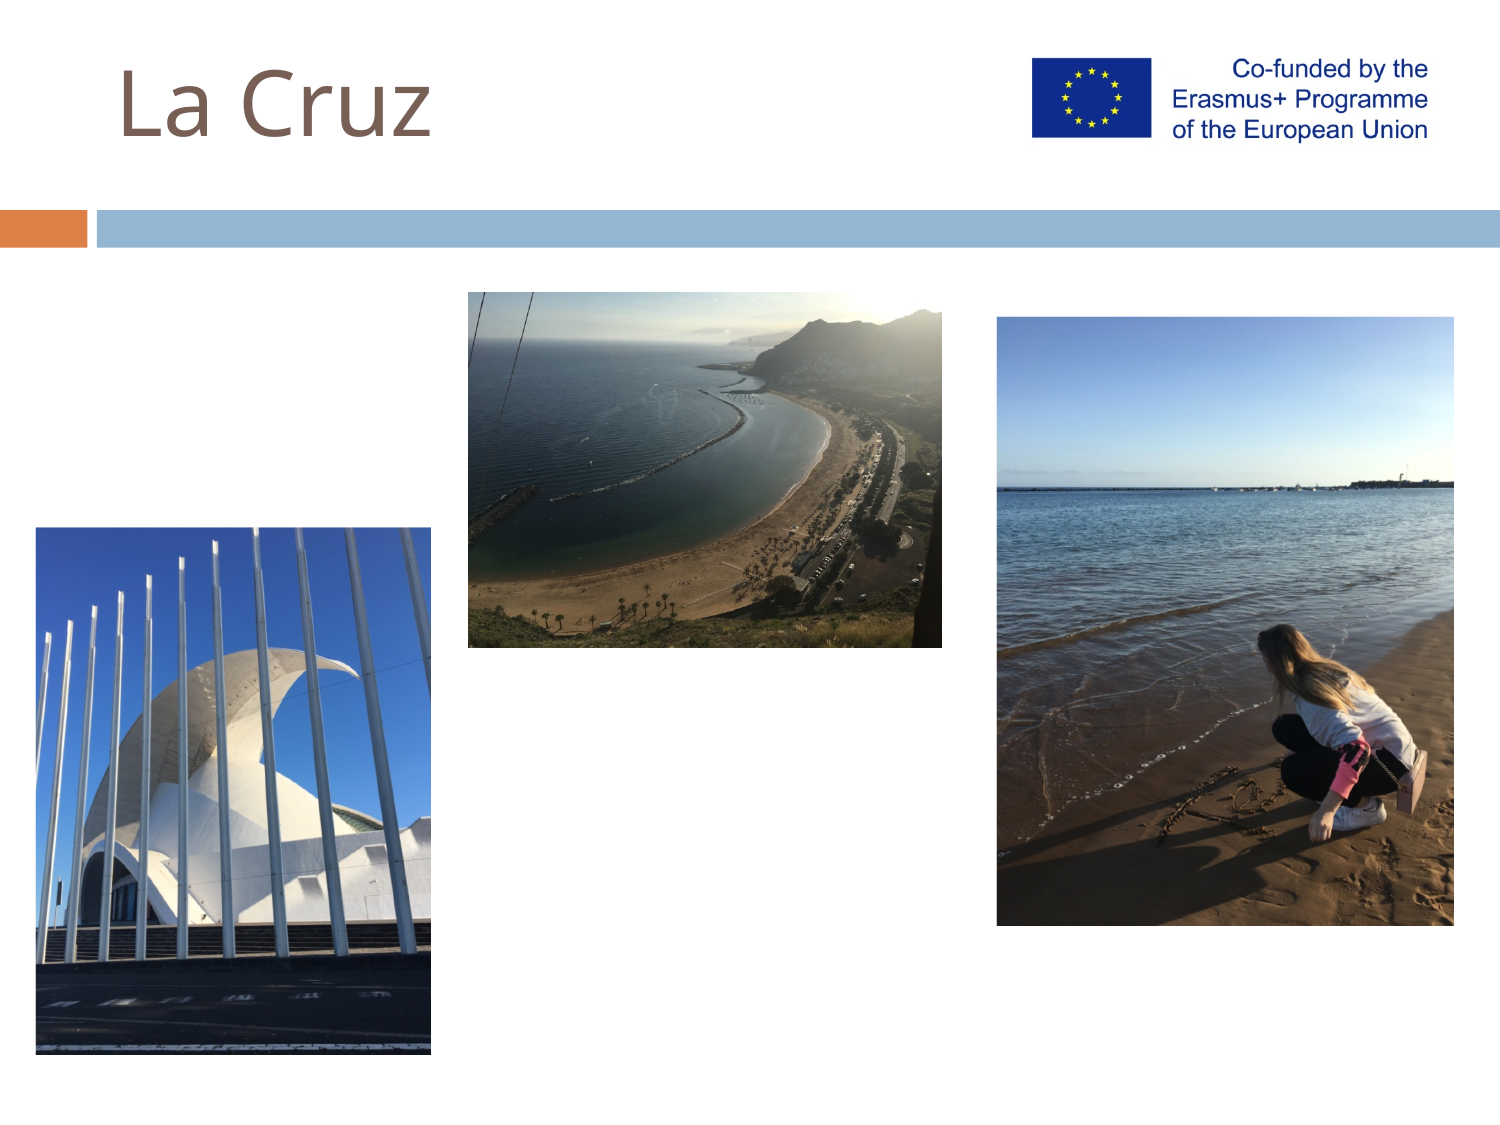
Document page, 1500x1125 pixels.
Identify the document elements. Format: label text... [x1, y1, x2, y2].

title La Cruz [100, 37, 1438, 200]
picture [468, 292, 942, 648]
picture [996, 316, 1454, 926]
picture [1007, 35, 1448, 161]
picture [35, 527, 431, 1055]
